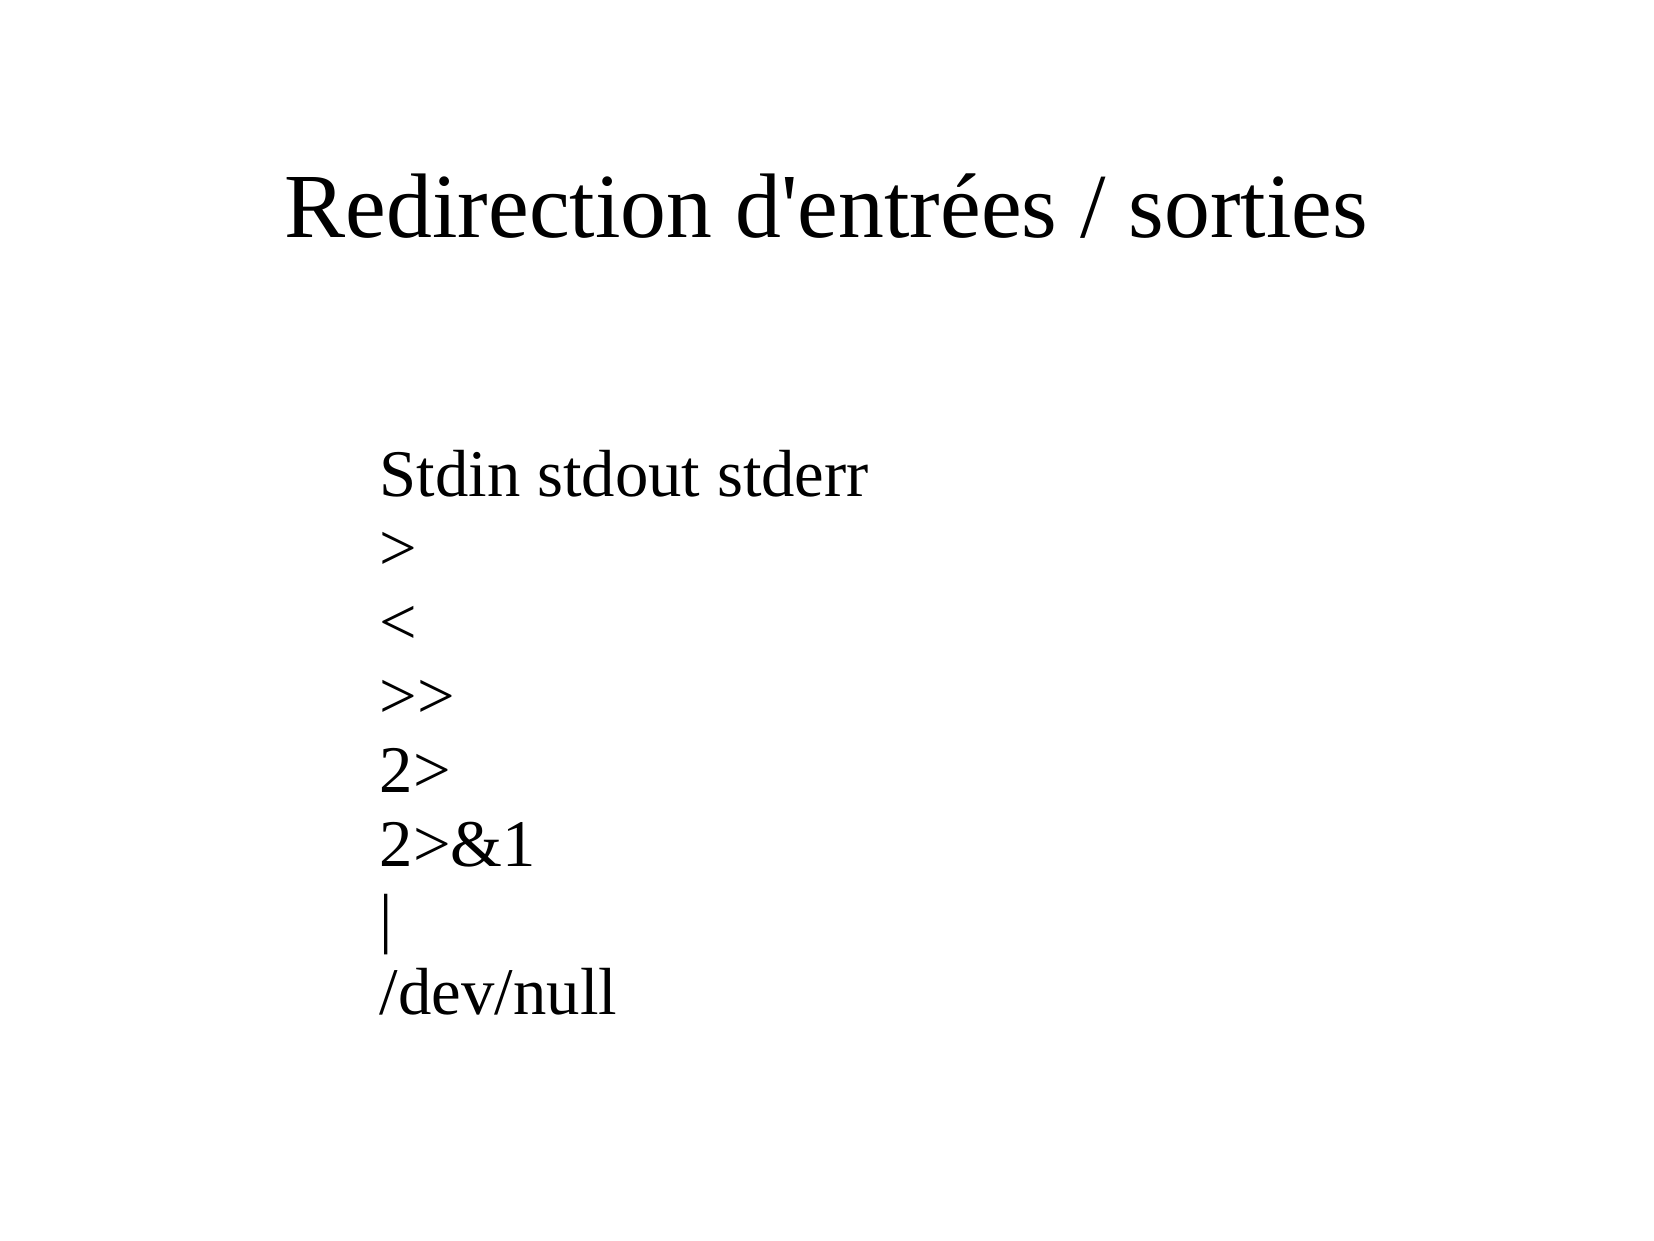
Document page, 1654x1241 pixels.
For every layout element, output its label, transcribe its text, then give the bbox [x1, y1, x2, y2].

subtitle Stdin stdout stderr > < >> 2> 2>&1 | /dev/null [115, 363, 1490, 1177]
title Redirection d'entrées / sorties [121, 102, 1534, 311]
